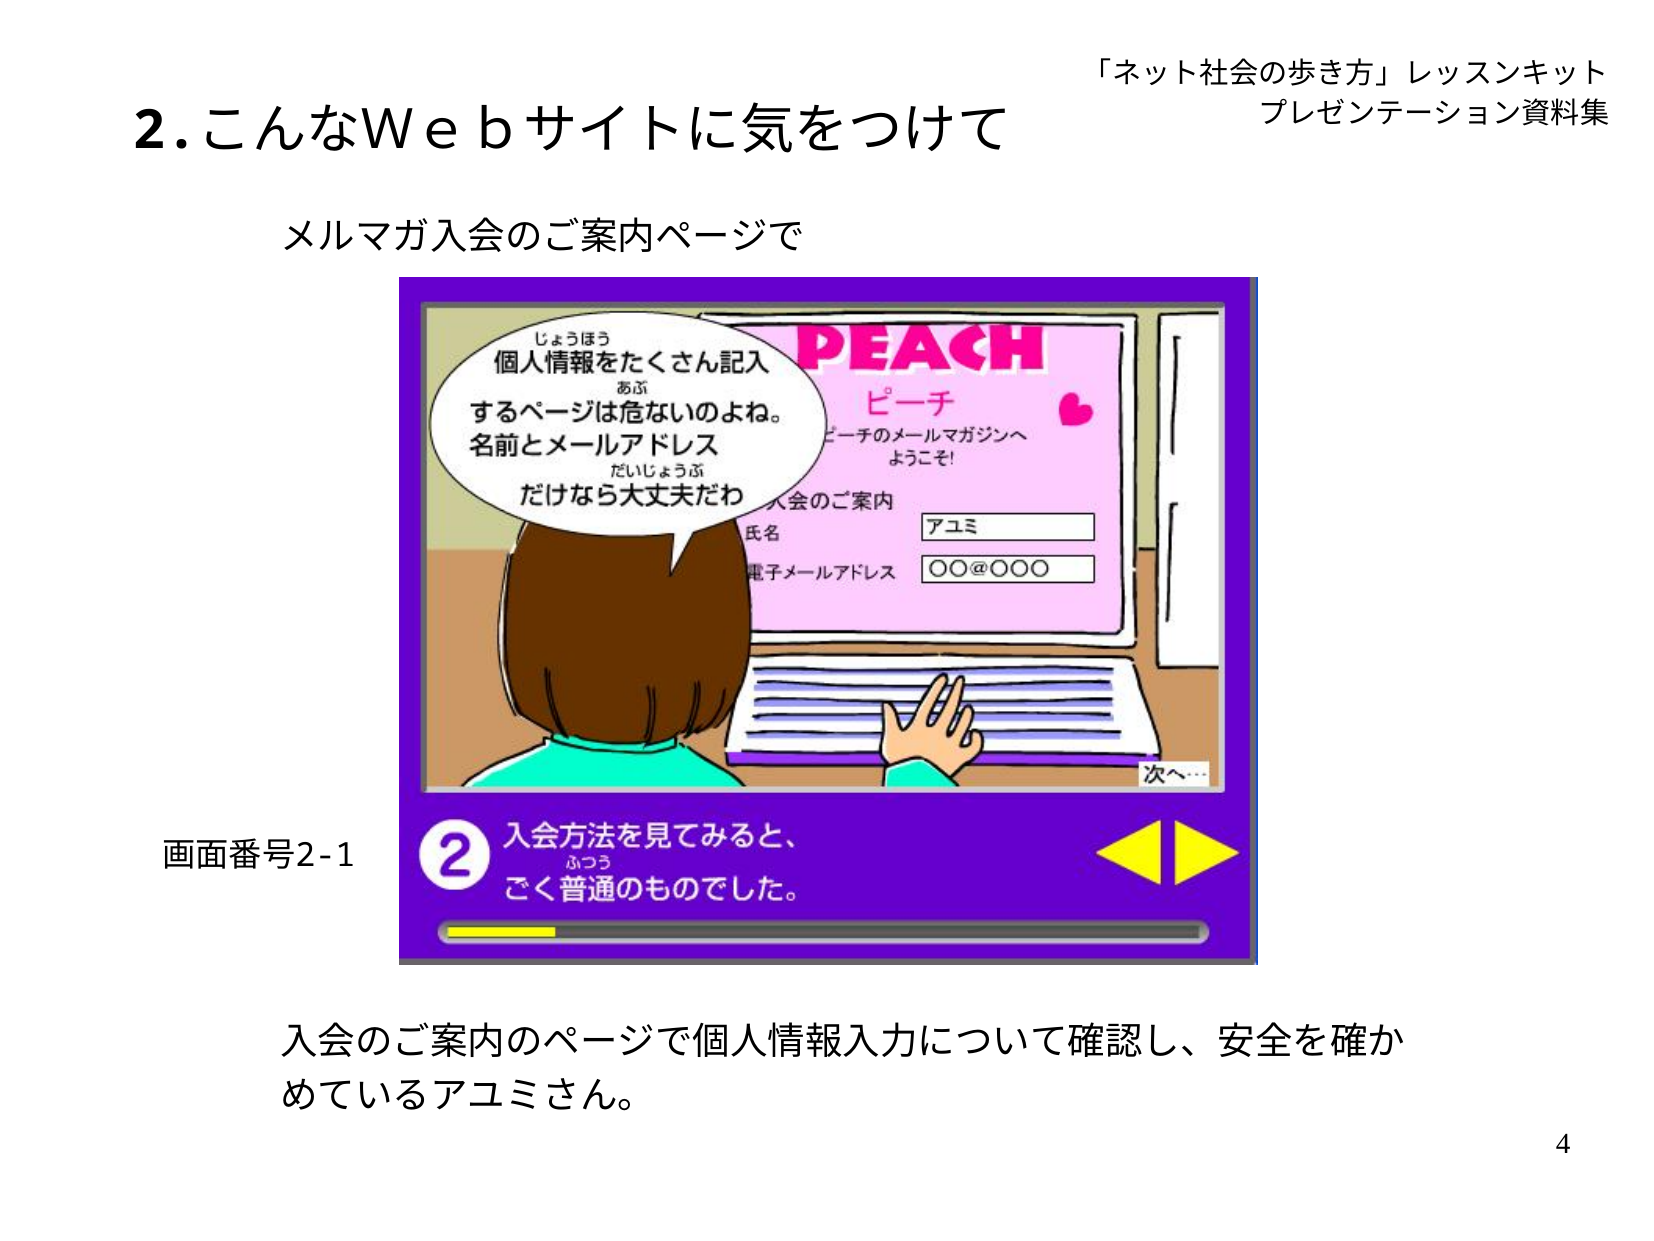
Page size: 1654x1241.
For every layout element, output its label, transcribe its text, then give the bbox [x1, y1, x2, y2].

text_box 「ネット社会の歩き方」レッスンキット プレゼンテーション資料集 [1062, 44, 1625, 139]
text_box 2.こんなＷｅｂサイトに気をつけて [118, 88, 1093, 169]
text_box メルマガ入会のご案内ページで [265, 206, 1211, 267]
picture [399, 277, 1258, 965]
text_box 入会のご案内のページで個人情報入力について確認し、安全を確かめているアユミさん。 [265, 1003, 1447, 1128]
text_box 画面番号2-1 [147, 826, 384, 882]
